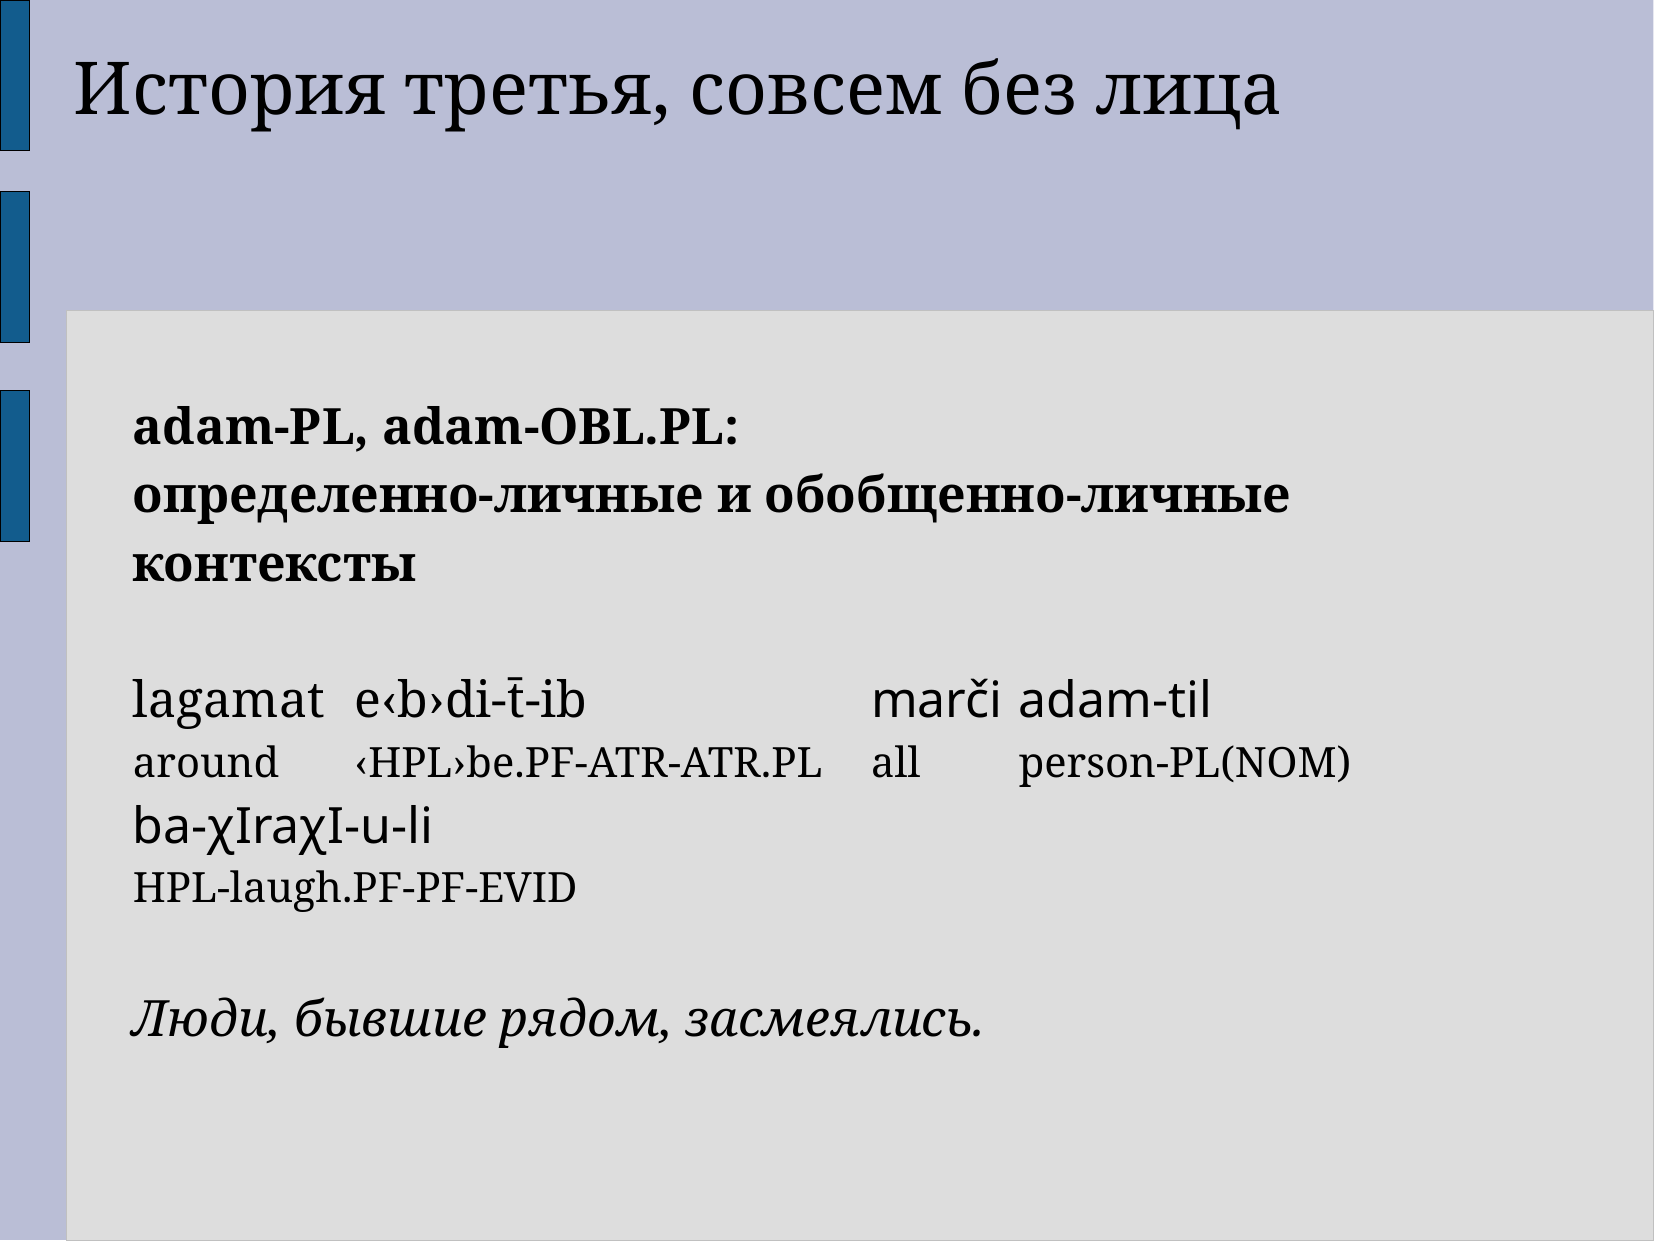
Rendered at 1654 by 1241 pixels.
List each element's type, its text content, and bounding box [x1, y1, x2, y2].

text_box adam-PL, adam-OBL.PL: определенно-личные и обобщенно-личные контексты lagamat e‹b›di-t̄-ib marči adam-til around ‹HPL›be.PF-ATR-ATR.PL all person-PL(NOM) ba-χӀraχӀ-u-li HPL-laugh.PF-PF-EVID Люди, бывшие рядом, засмеялись. [118, 383, 1565, 1011]
text_box История третья, совсем без лица [58, 29, 1654, 143]
